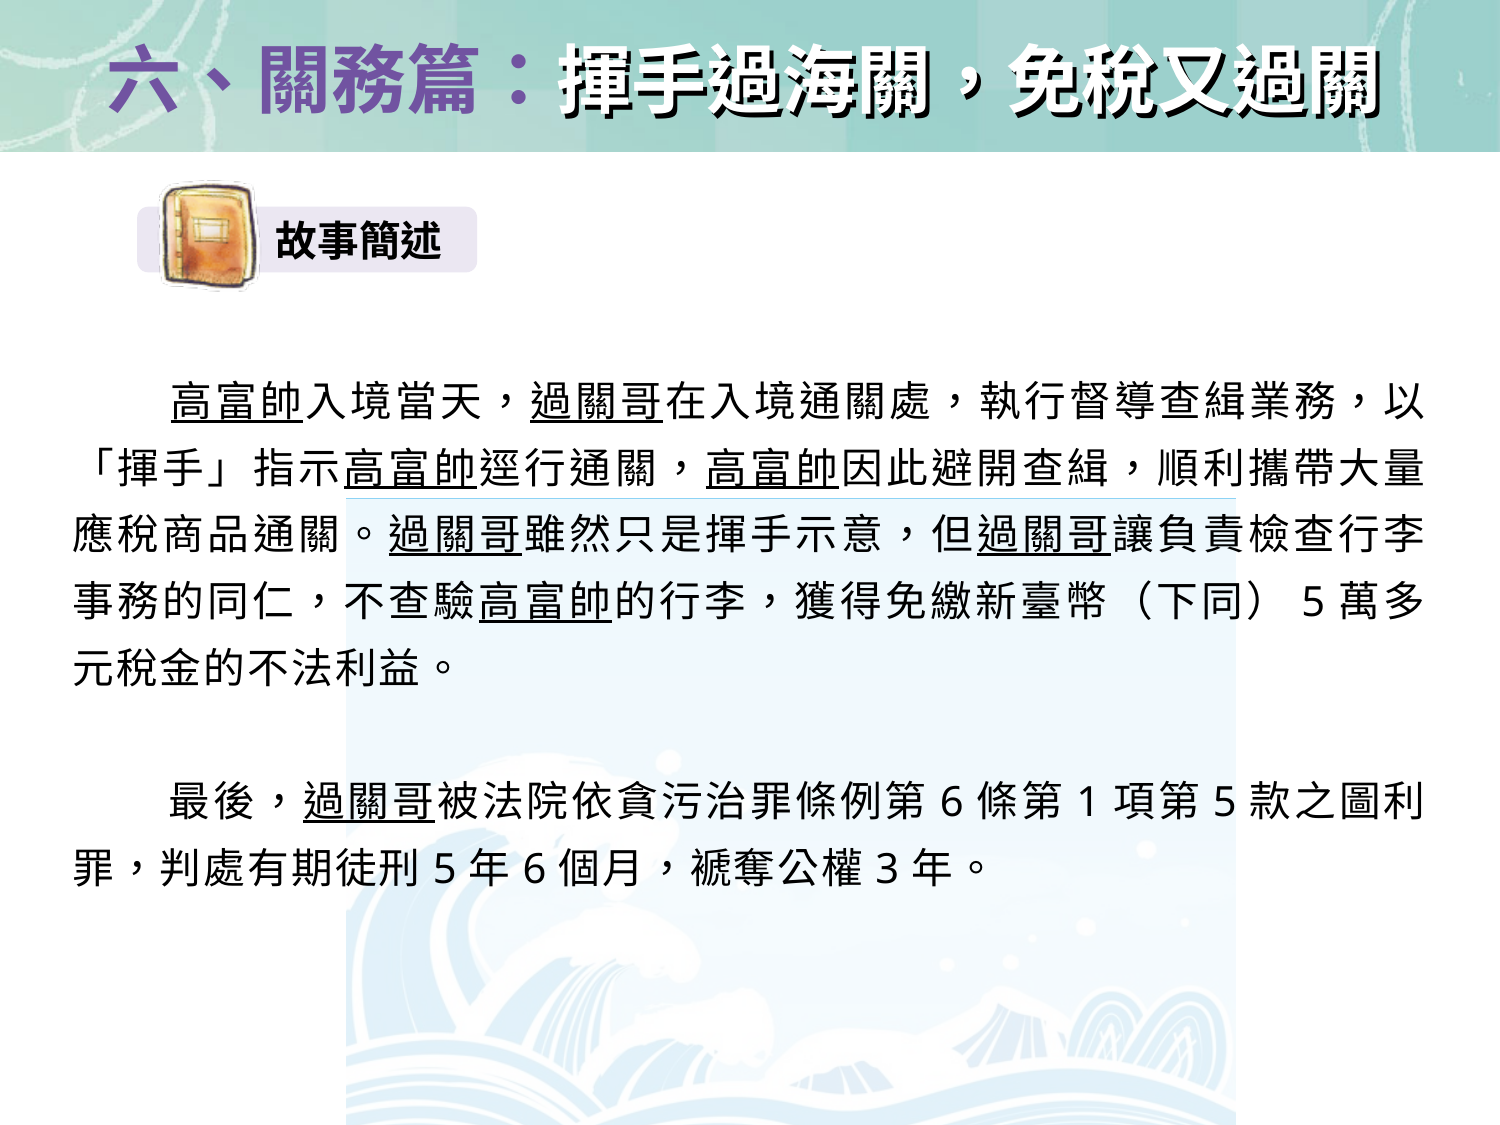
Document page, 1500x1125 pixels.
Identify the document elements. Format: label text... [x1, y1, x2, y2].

text_box 故事簡述 [266, 206, 460, 273]
text_box 六、關務篇：揮手過海關，免稅又過關 [91, 25, 1409, 132]
text_box [0, 152, 1500, 1125]
text_box 高富帥入境當天，過關哥在入境通關處，執行督導查緝業務，以「揮手」指示高富帥逕行通關，高富帥因此避開查緝，順利攜帶大量應稅商品通關。過關哥雖然只是揮手示意，但過關哥讓負責檢查行李事務的同仁，不查驗高富帥的行李，獲得免繳新臺幣（下同）5萬多元稅金的不法利益。 最後，過關哥被法院依貪污治罪條例第6條第1項第5款之圖利罪，判處有期徒刑5年6個月，褫奪公權3年。 [57, 350, 1443, 960]
picture [152, 179, 266, 293]
